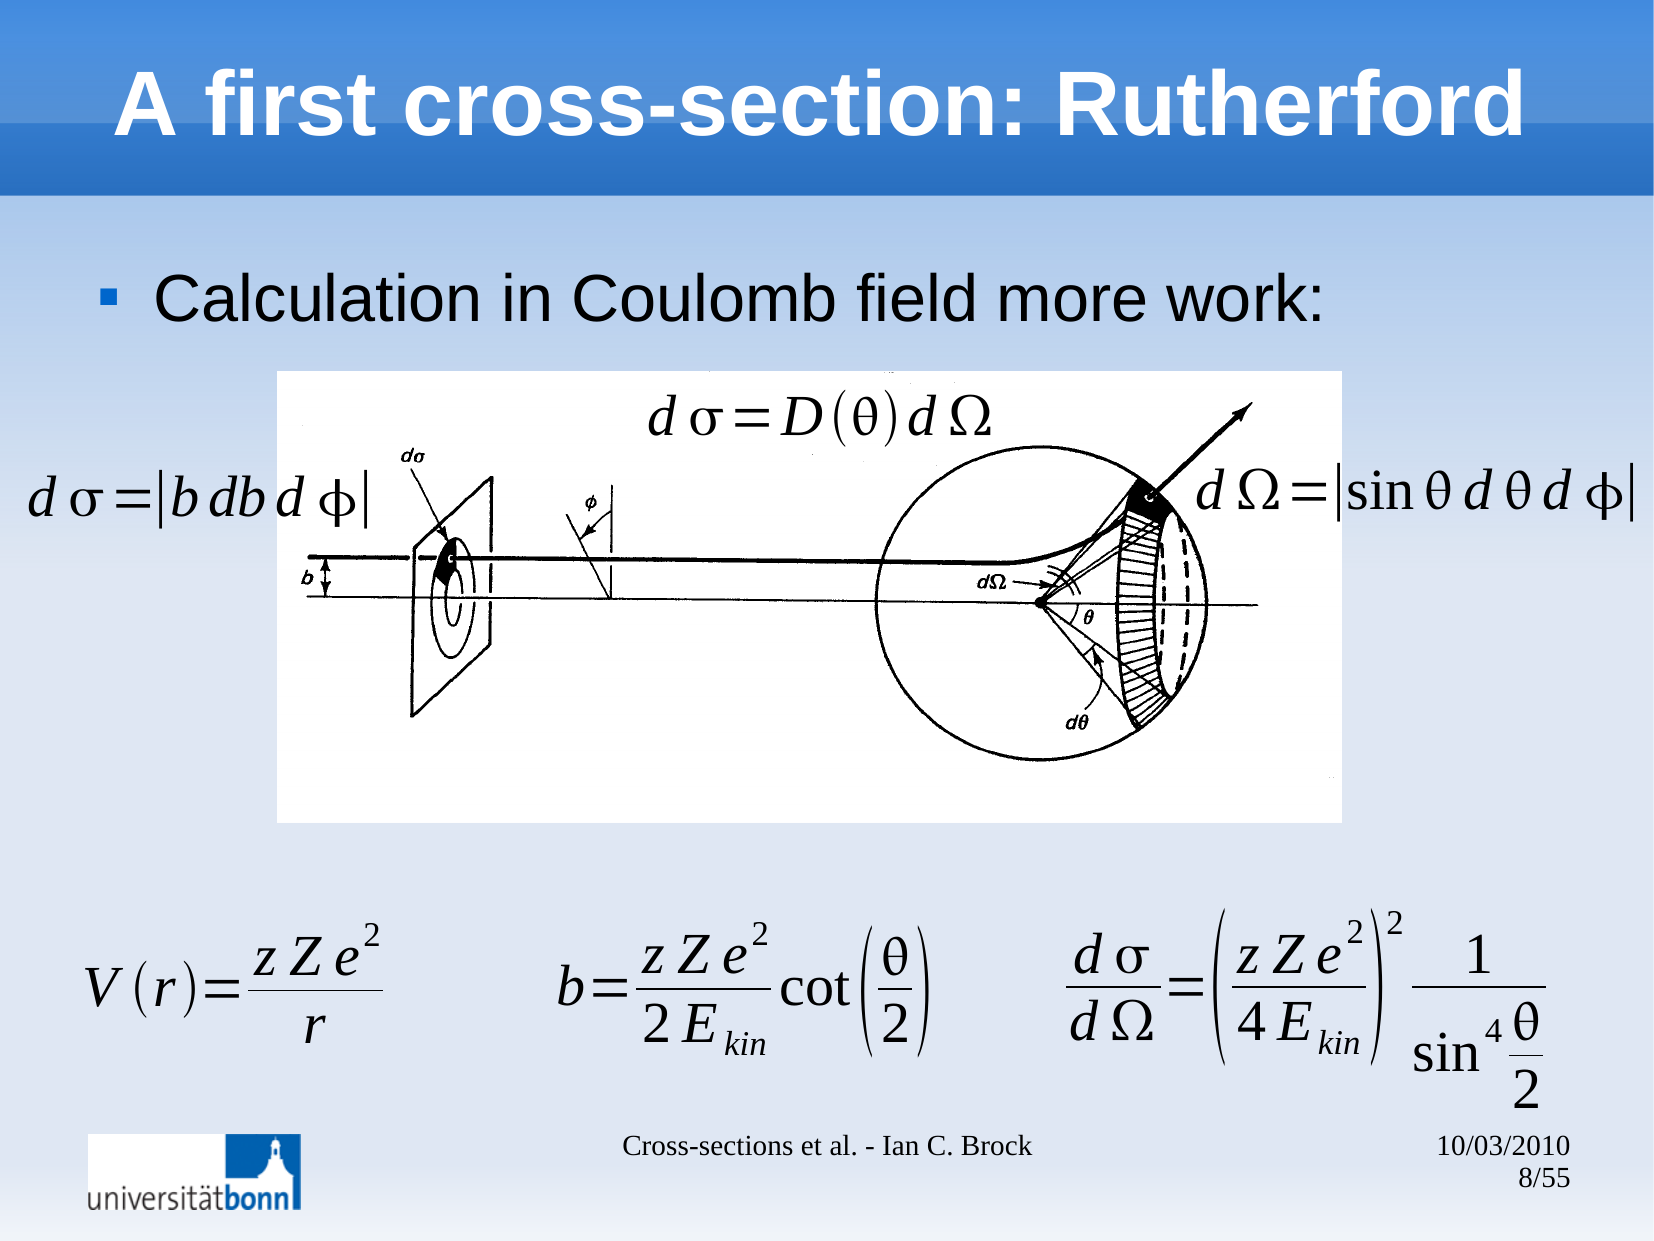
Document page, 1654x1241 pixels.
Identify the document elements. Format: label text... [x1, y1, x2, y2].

chart [76, 915, 390, 1056]
chart [19, 464, 384, 533]
chart [639, 383, 1004, 451]
title A first cross-section: Rutherford [76, 0, 1565, 208]
picture [0, 0, 1654, 1241]
list Calculation in Coulomb field more work: [82, 260, 1571, 464]
chart [1058, 903, 1554, 1122]
chart [548, 913, 939, 1063]
list Calculation in Coulomb field more work: [82, 526, 1571, 1080]
chart [1187, 458, 1650, 526]
